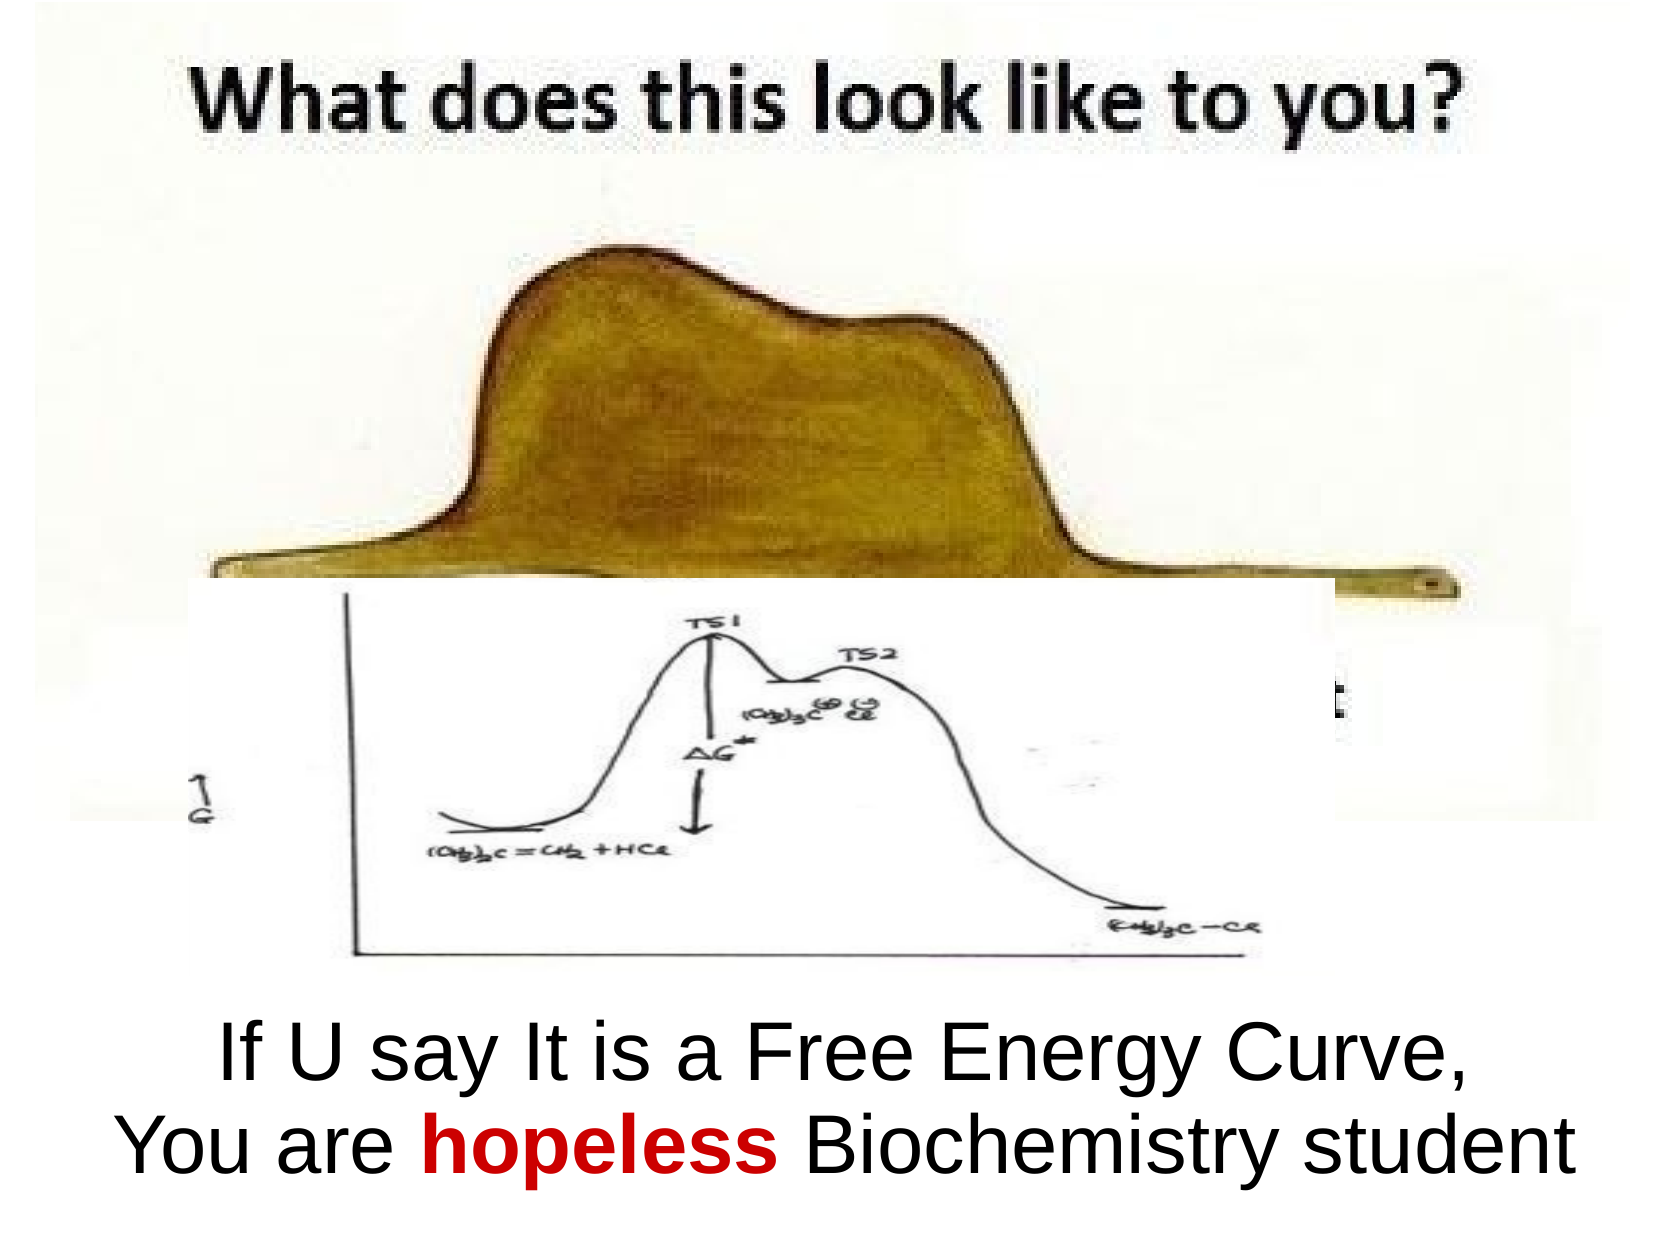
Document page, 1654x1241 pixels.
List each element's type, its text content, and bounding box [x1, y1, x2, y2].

picture [35, 2, 1630, 976]
text_box If U say It is a Free Energy Curve, You are hopeless Biochemistry student [70, 998, 1619, 1199]
